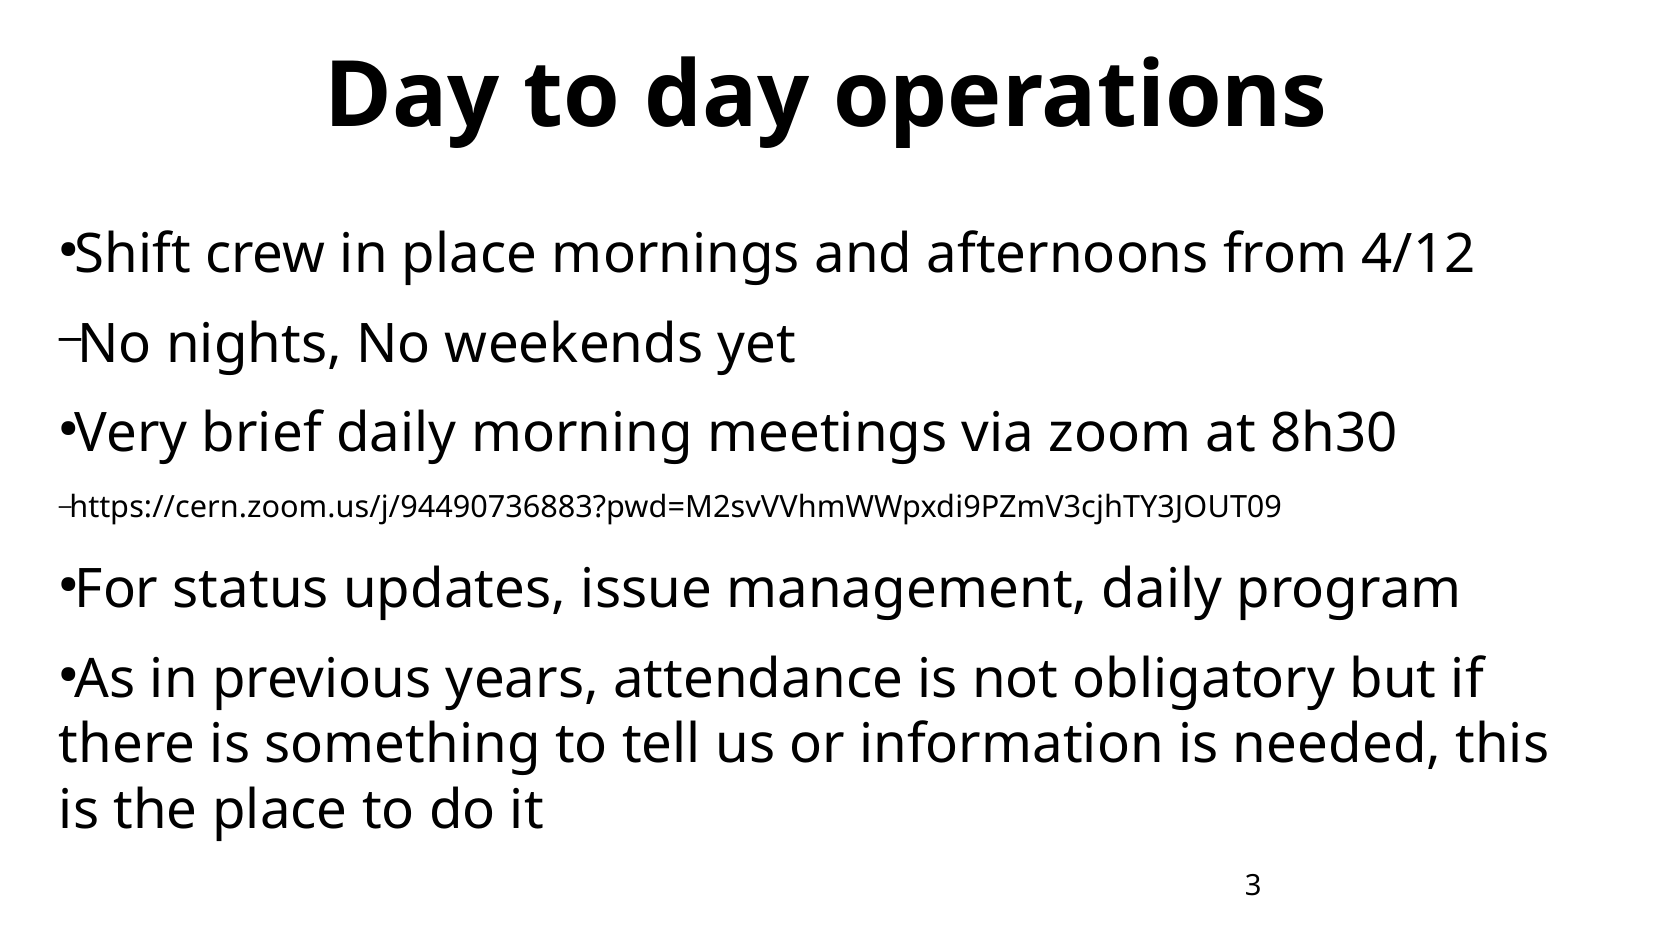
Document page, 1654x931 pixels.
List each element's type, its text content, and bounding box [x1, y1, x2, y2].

list Shift crew in place mornings and afternoons from 4/12 No nights, No weekends yet Very brief daily morning meetings via zoom at 8h30 https://cern.zoom.us/j/94490736883?pwd=M2svVVhmWWpxdi9PZmV3cjhTY3JOUT09 For status updates, issue management, daily program As in previous years, attendance is not obligatory but if there is something to tell us or information is needed, this is the place to do it [59, 217, 1595, 851]
title Day to day operations [82, 11, 1571, 168]
text_box [1244, 866, 1630, 931]
